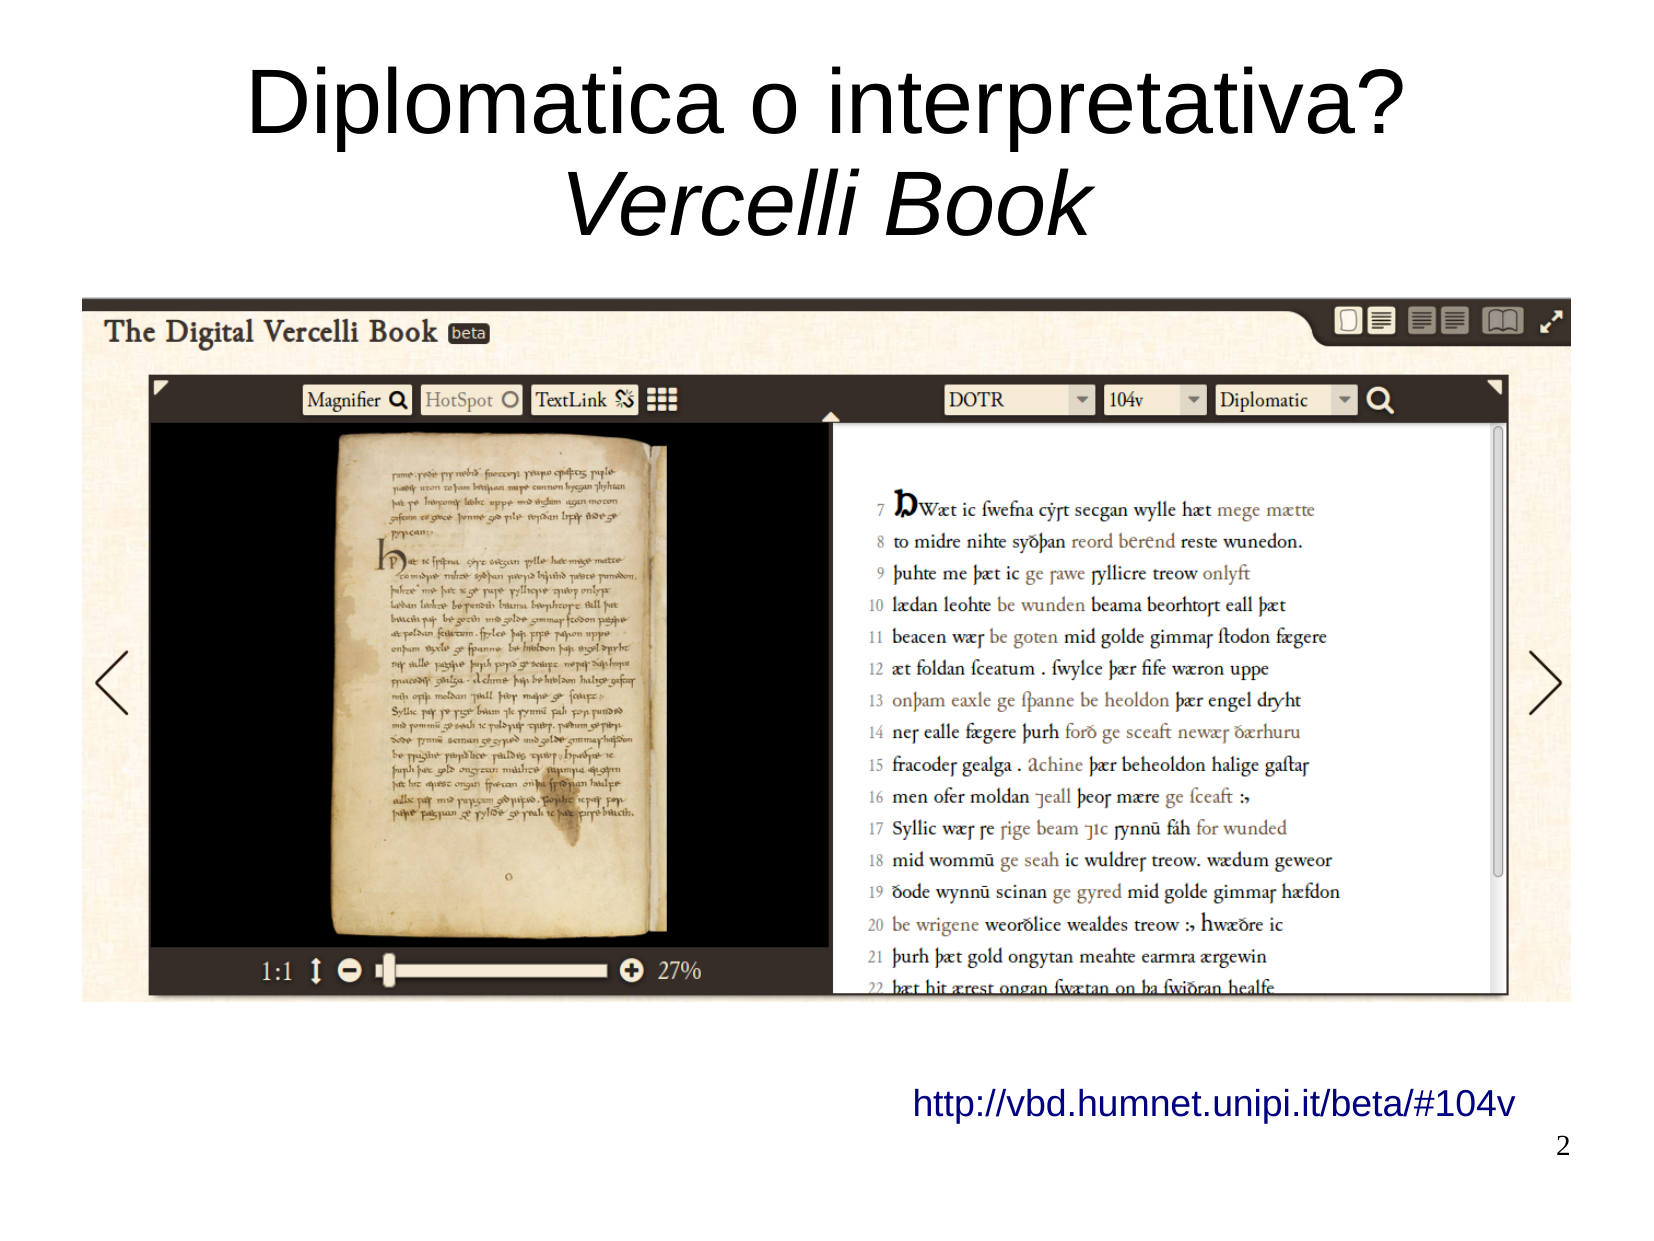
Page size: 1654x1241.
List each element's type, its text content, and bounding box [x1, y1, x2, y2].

picture [82, 297, 1571, 1002]
title Diplomatica o interpretativa? Vercelli Book [82, 49, 1571, 257]
text_box http://vbd.humnet.unipi.it/beta/#104v [897, 1074, 1548, 1150]
